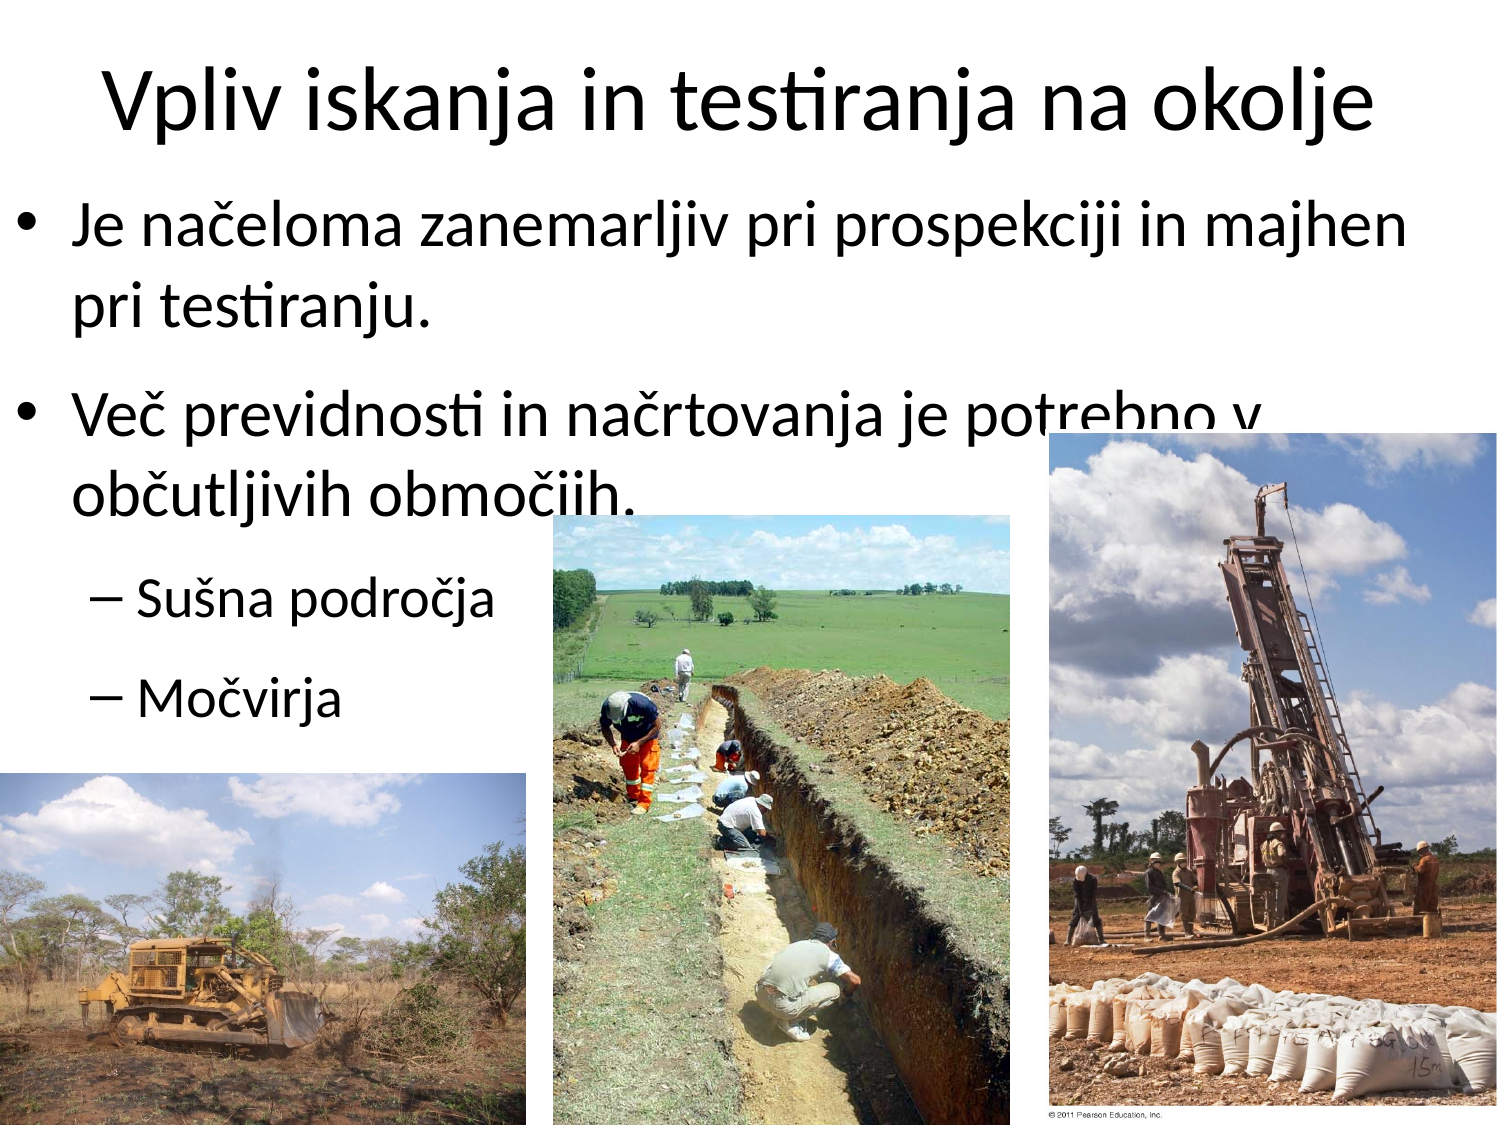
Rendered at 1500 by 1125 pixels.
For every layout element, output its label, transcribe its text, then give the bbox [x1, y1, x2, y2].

picture [0, 773, 526, 1125]
picture [553, 515, 1010, 1125]
title Vpliv iskanja in testiranja na okolje [64, 0, 1415, 172]
list Je načeloma zanemarljiv pri prospekciji in majhen pri testiranju. Več previdnosti in načrtovanja je potrebno v občutljivih območjih. Sušna področja Močvirja Permafrost [0, 172, 1500, 1005]
picture [1045, 429, 1500, 1125]
